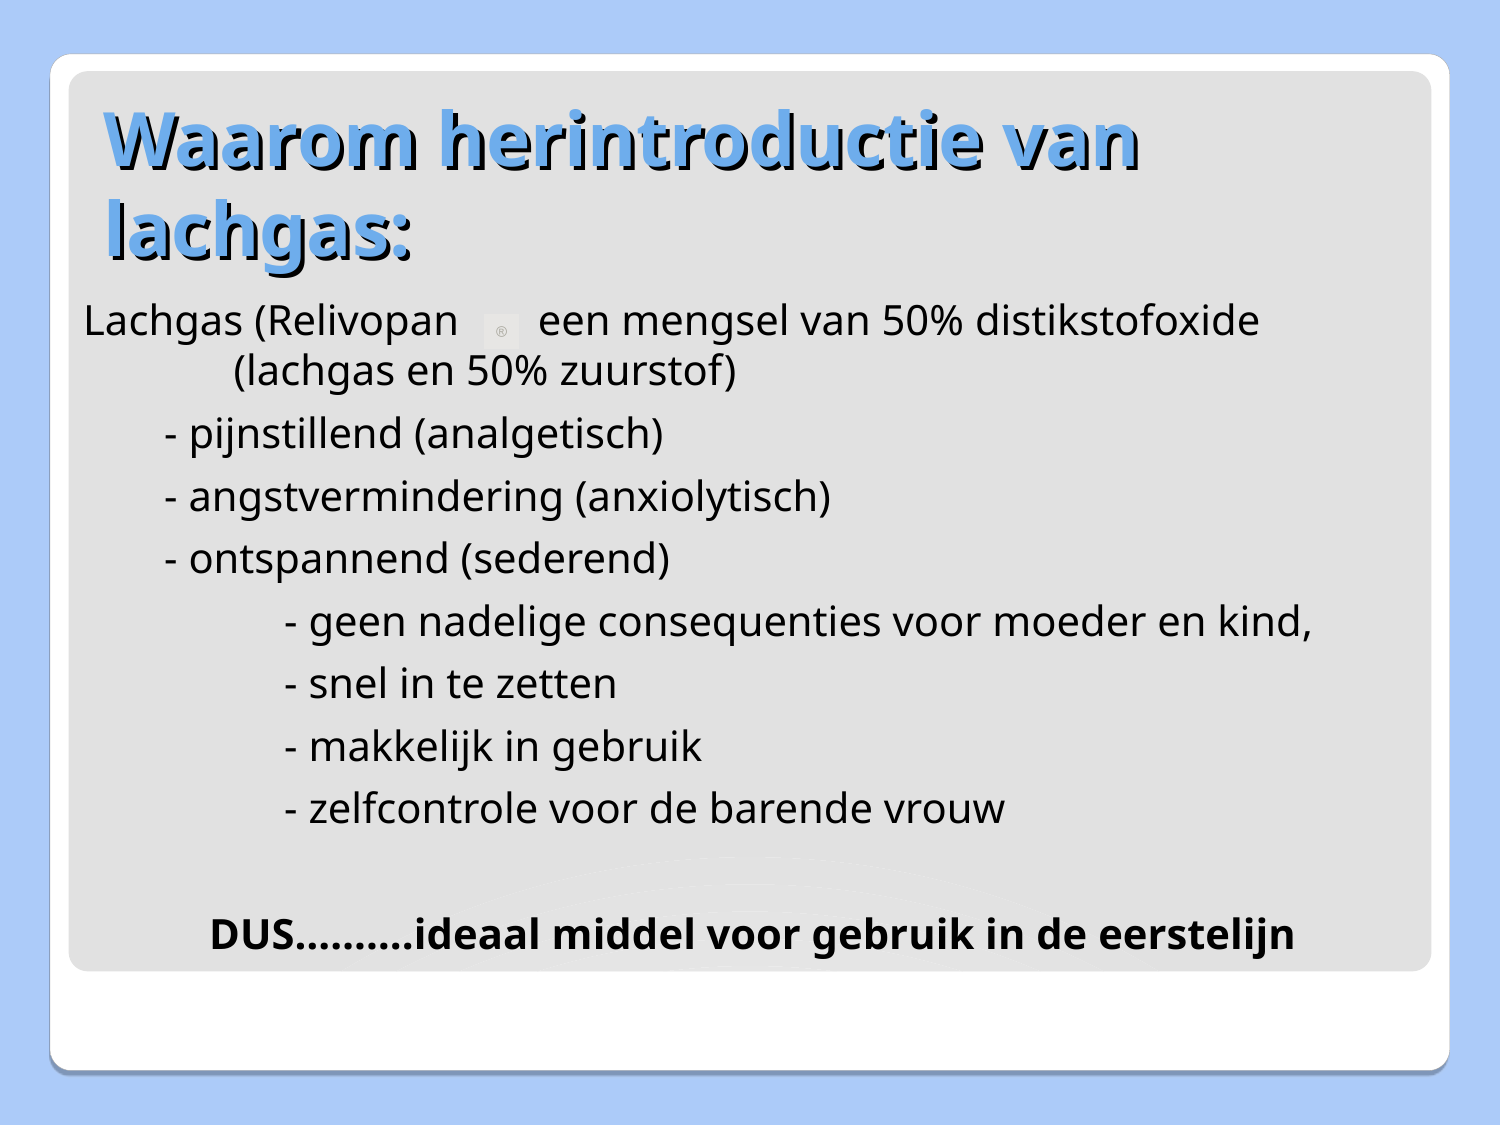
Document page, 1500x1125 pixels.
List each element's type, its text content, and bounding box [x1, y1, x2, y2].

title Waarom herintroductie van lachgas: [88, 78, 1409, 279]
picture [484, 314, 519, 350]
list Lachgas (Relivopan = een mengsel van 50% distikstofoxide (lachgas en 50% zuurstof) - pijnstillend (analgetisch) - angstvermindering (anxiolytisch) - ontspannend (sederend) - geen nadelige consequenties voor moeder en kind, - snel in te zetten - makkelijk in gebruik - zelfcontrole voor de barende vrouw DUS……….ideaal middel voor gebruik in de eerstelijn [53, 278, 1471, 1125]
